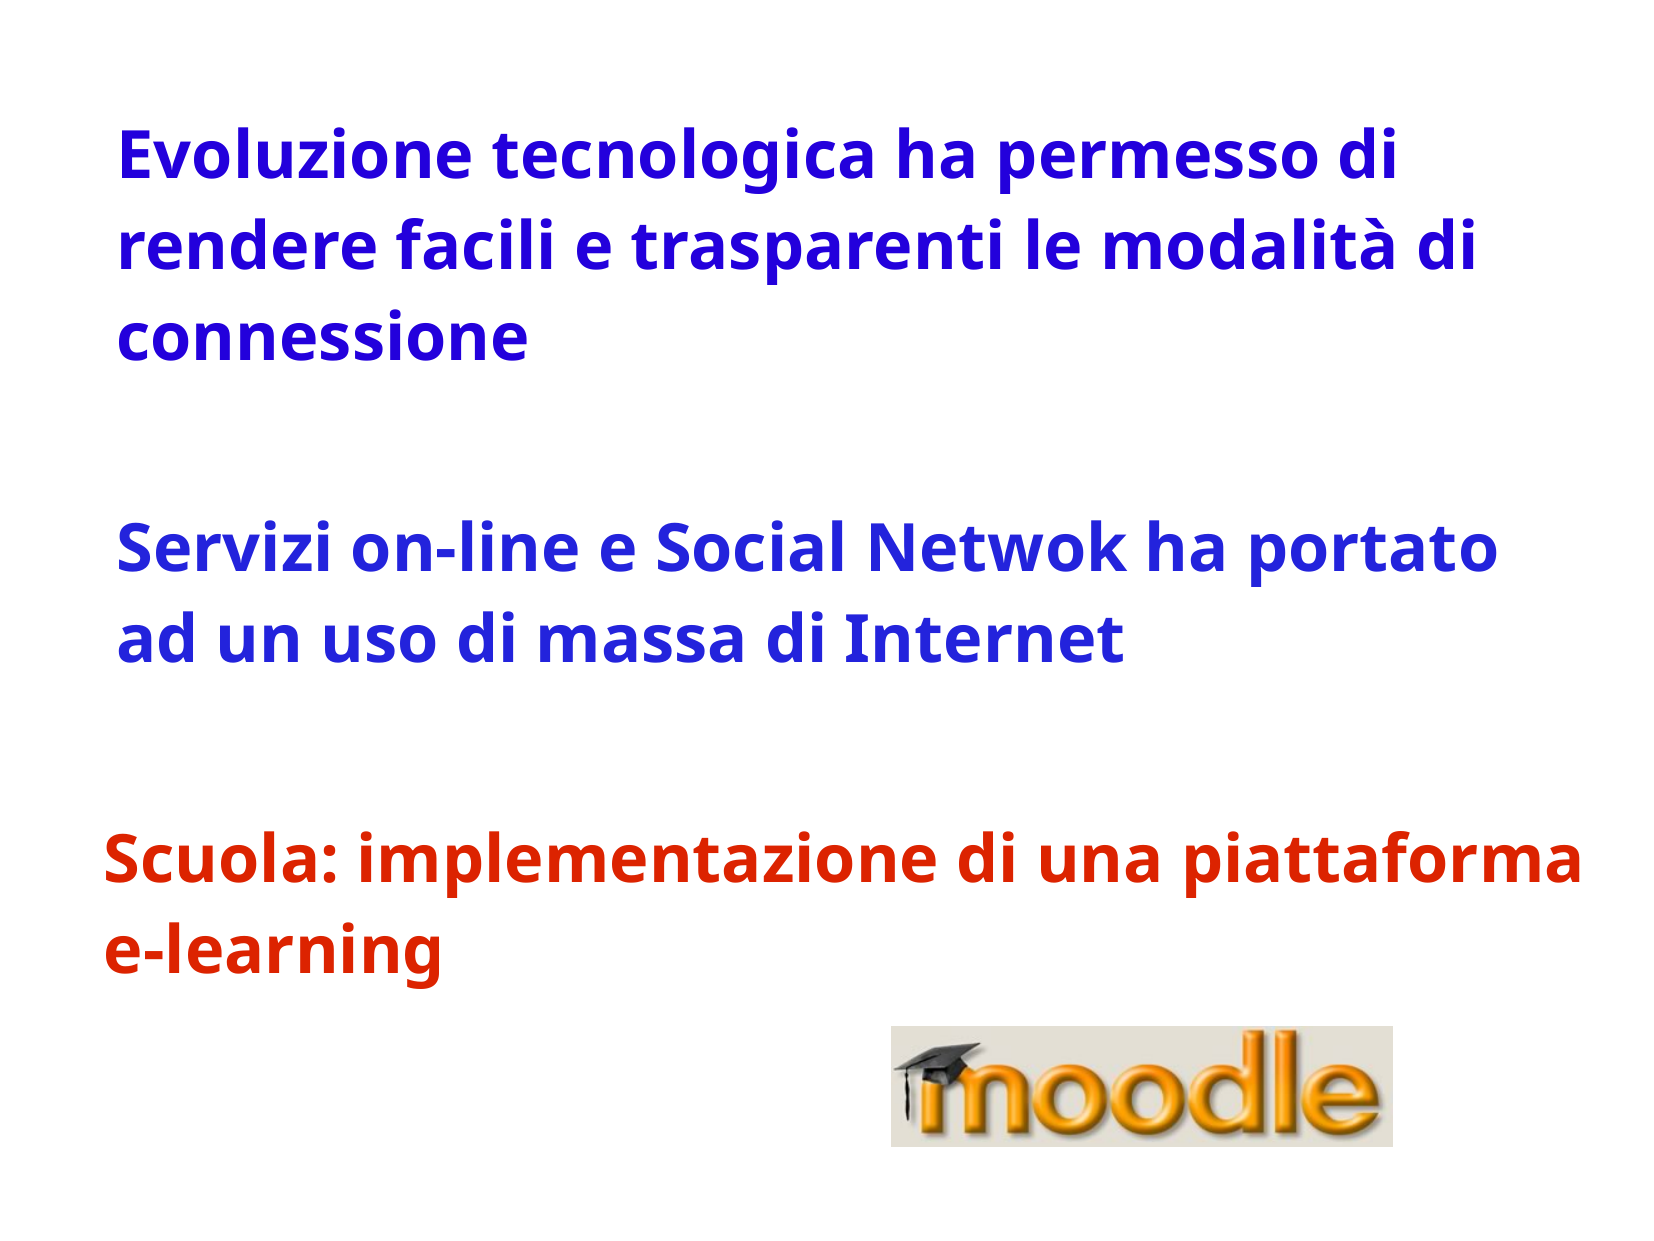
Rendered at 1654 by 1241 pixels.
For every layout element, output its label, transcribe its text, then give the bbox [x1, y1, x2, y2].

list Evoluzione tecnologica ha permesso di rendere facili e trasparenti le modalità di connessione Servizi on-line e Social Netwok ha portato ad un uso di massa di Internet [45, 107, 1571, 755]
picture [891, 1026, 1393, 1148]
text_box Scuola: implementazione di una piattaforma e-learning [89, 804, 1607, 1194]
